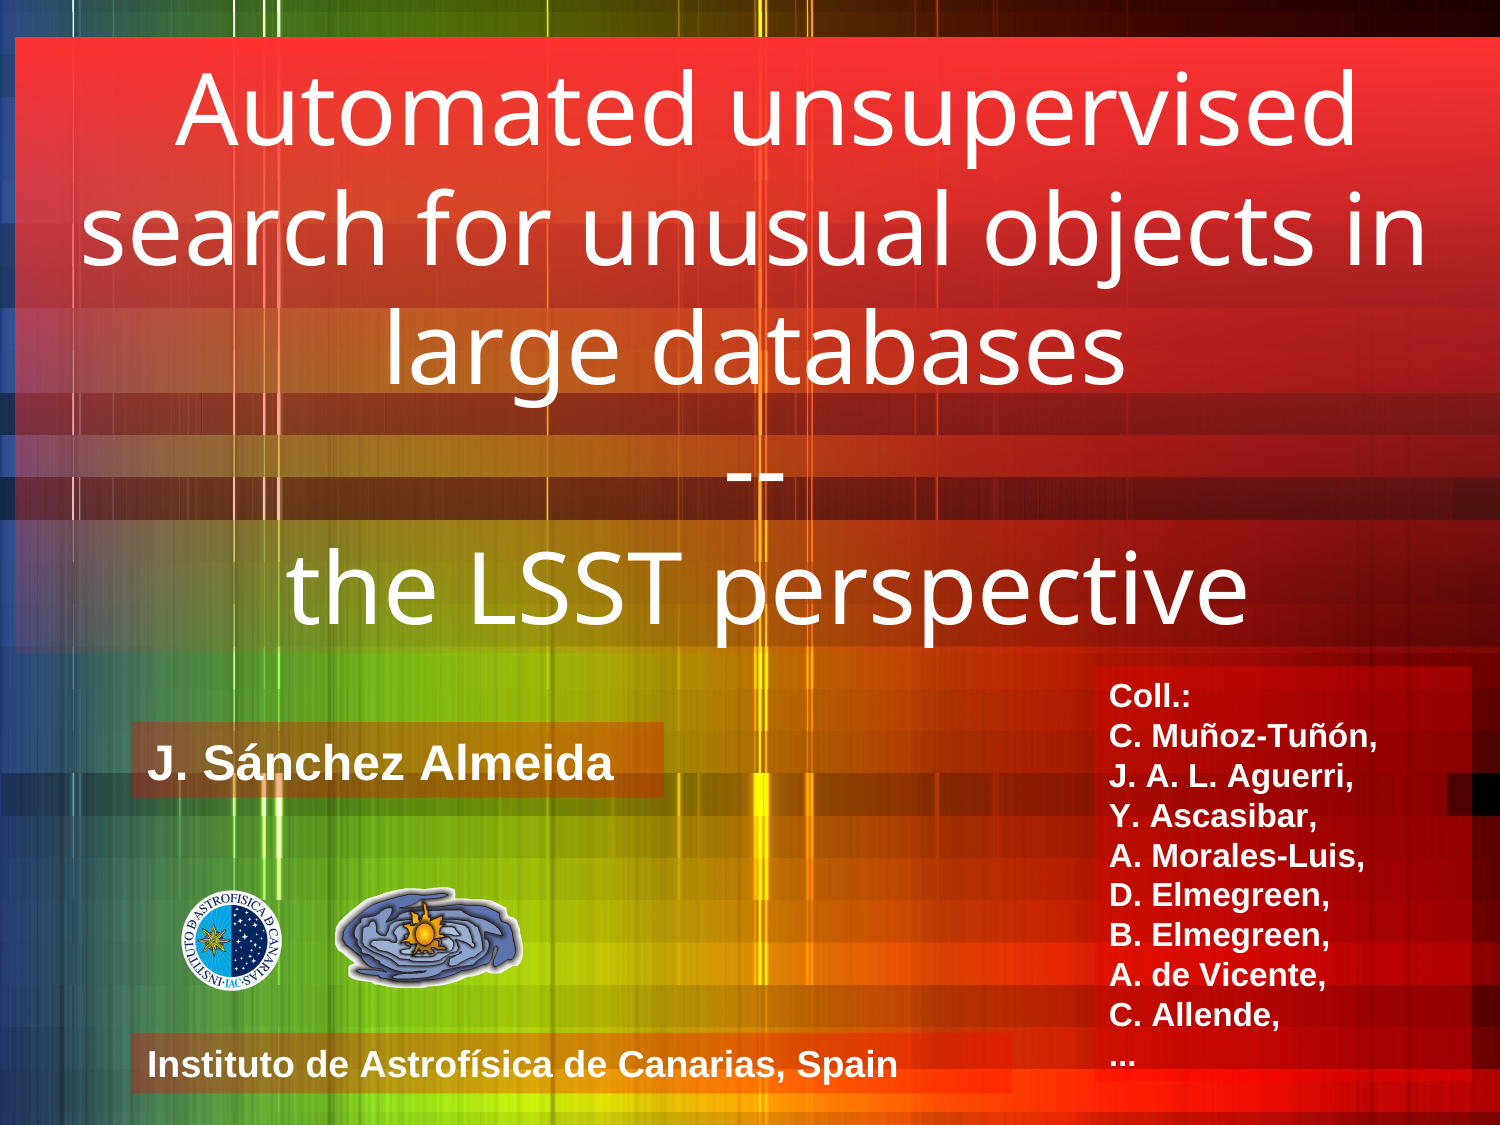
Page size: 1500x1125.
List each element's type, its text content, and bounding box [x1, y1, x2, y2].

picture [0, 0, 1500, 1125]
text_box Instituto de Astrofísica de Canarias, Spain [132, 1032, 1013, 1094]
text_box J. Sánchez Almeida [132, 722, 664, 798]
text_box Coll.: C. Muñoz-Tuñón, J. A. L. Aguerri, Y. Ascasibar, A. Morales-Luis, D. Elmegreen, B. Elmegreen, A. de Vicente, C. Allende, ... [1094, 666, 1473, 1082]
text_box Automated unsupervised search for unusual objects in large databases -- the LSST perspective [15, 37, 1500, 653]
